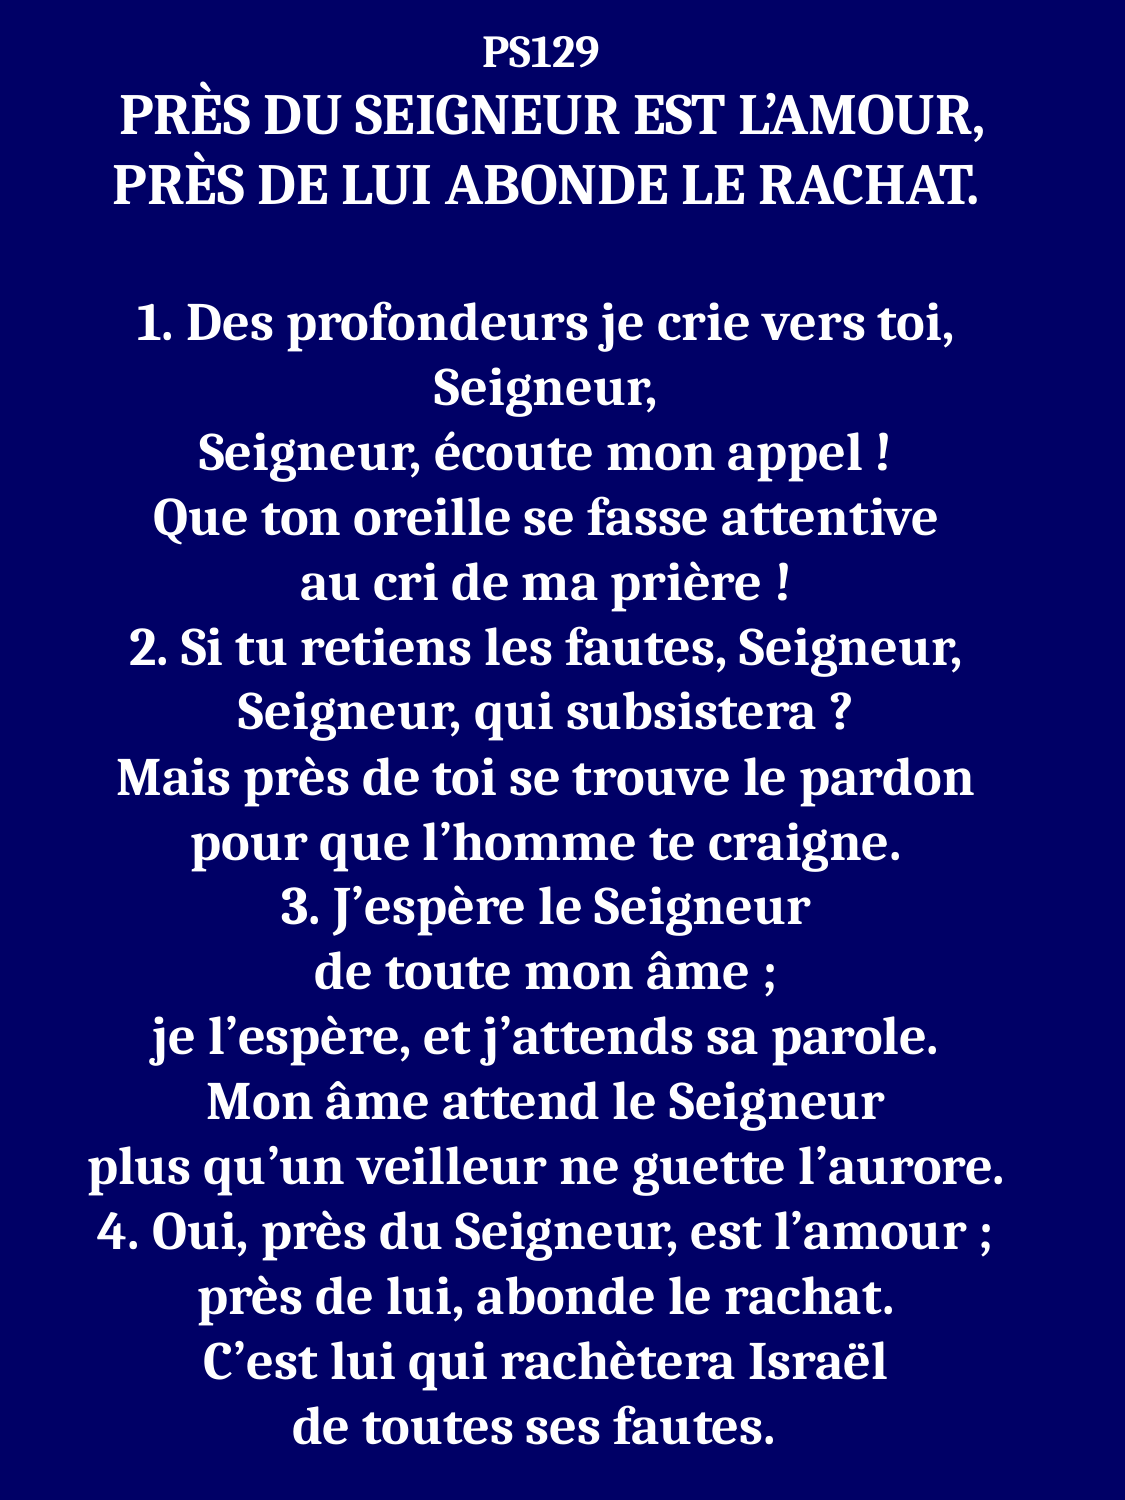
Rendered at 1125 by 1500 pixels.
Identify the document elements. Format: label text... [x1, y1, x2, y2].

text_box PS129 PRÈS DU SEIGNEUR EST L’AMOUR, PRÈS DE LUI ABONDE LE RACHAT. 1. Des profondeurs je crie vers toi, Seigneur, Seigneur, écoute mon appel ! Que ton oreille se fasse attentive au cri de ma prière ! 2. Si tu retiens les fautes, Seigneur, Seigneur, qui subsistera ? Mais près de toi se trouve le pardon pour que l’homme te craigne. 3. J’espère le Seigneur de toute mon âme ; je l’espère, et j’attends sa parole. Mon âme attend le Seigneur plus qu’un veilleur ne guette l’aurore. 4. Oui, près du Seigneur, est l’amour ; près de lui, abonde le rachat. C’est lui qui rachètera Israël de toutes ses fautes. [65, 13, 1028, 1463]
